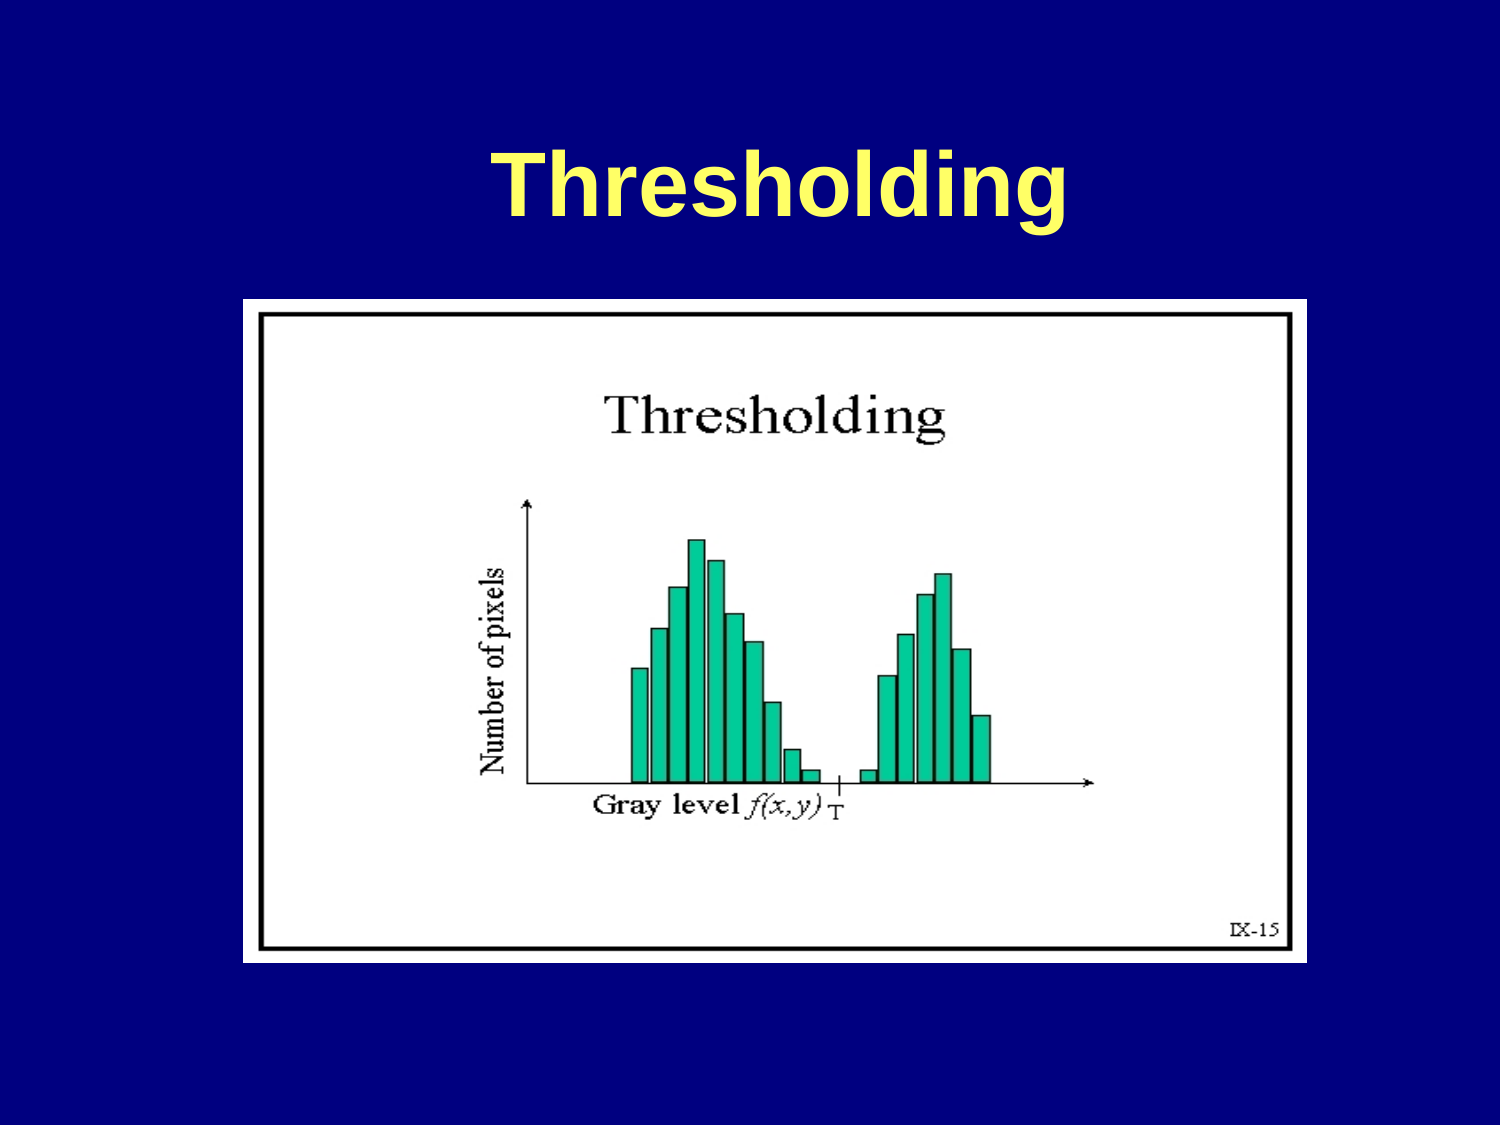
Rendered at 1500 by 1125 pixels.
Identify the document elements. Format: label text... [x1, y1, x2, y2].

picture [243, 299, 1307, 963]
title Thresholding [99, 87, 1463, 276]
